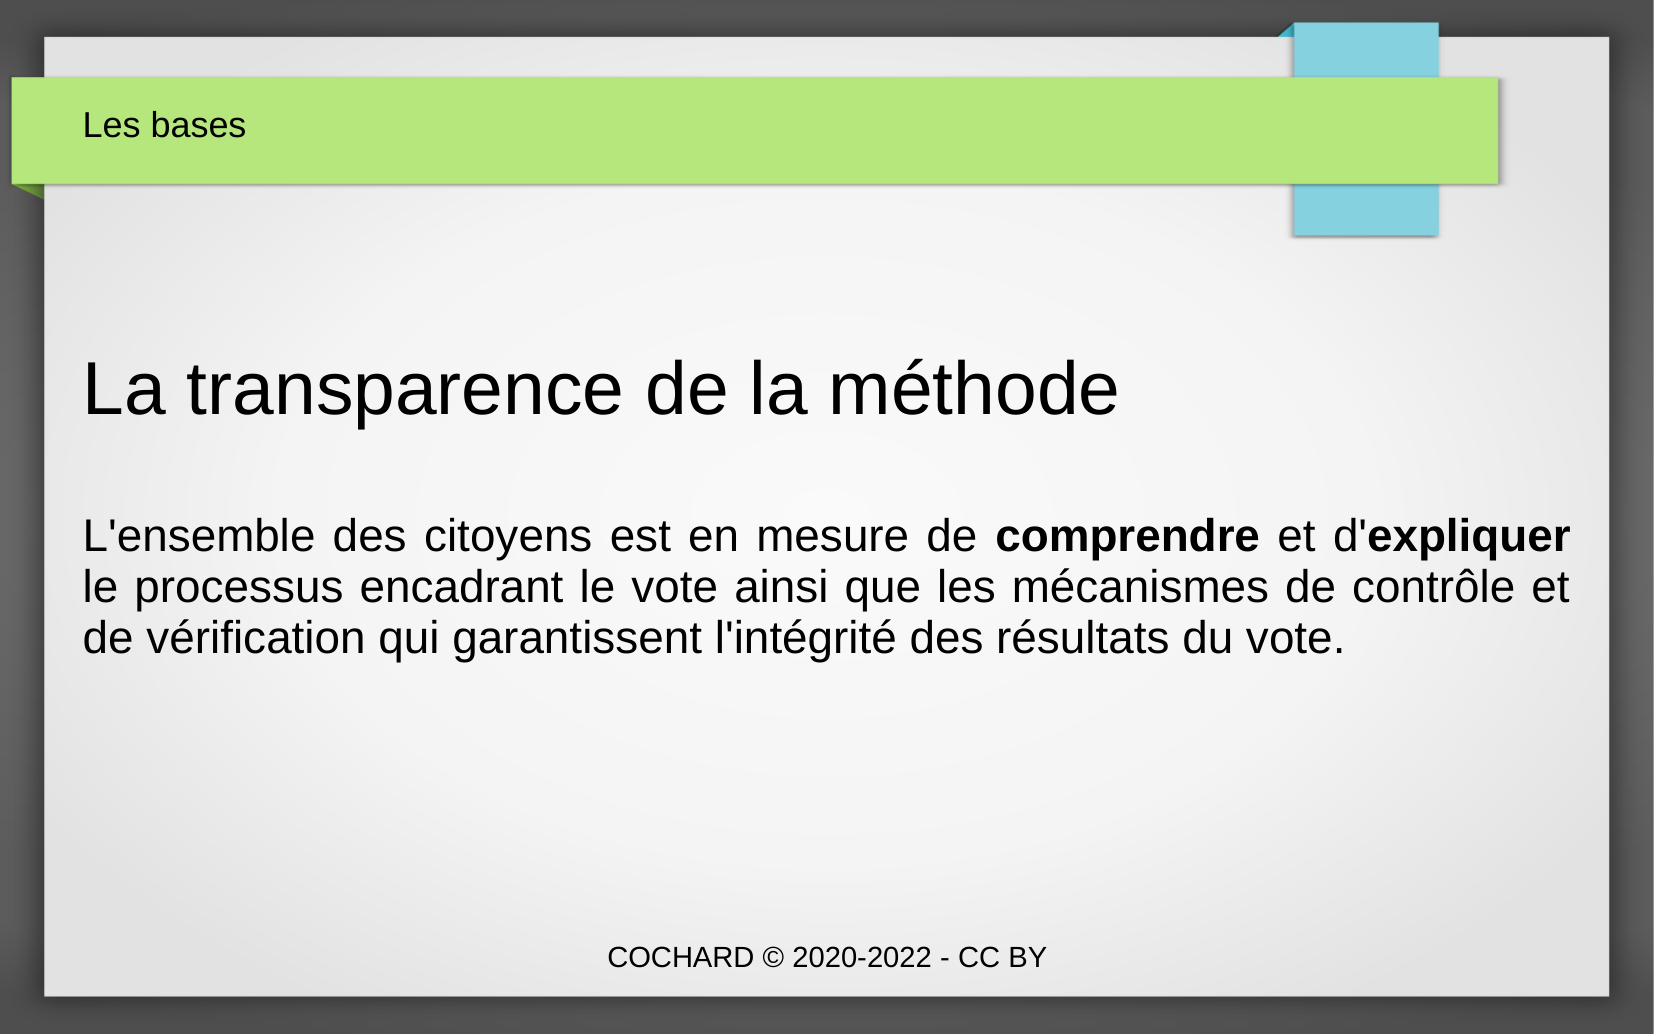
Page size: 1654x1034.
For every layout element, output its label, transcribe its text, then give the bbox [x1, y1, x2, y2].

list La transparence de la méthode L'ensemble des citoyens est en mesure de comprendre et d'expliquer le processus encadrant le vote ainsi que les mécanismes de contrôle et de vérification qui garantissent l'intégrité des résultats du vote. [82, 249, 1571, 849]
picture [0, 0, 1654, 1034]
title Les bases [82, 39, 1235, 210]
